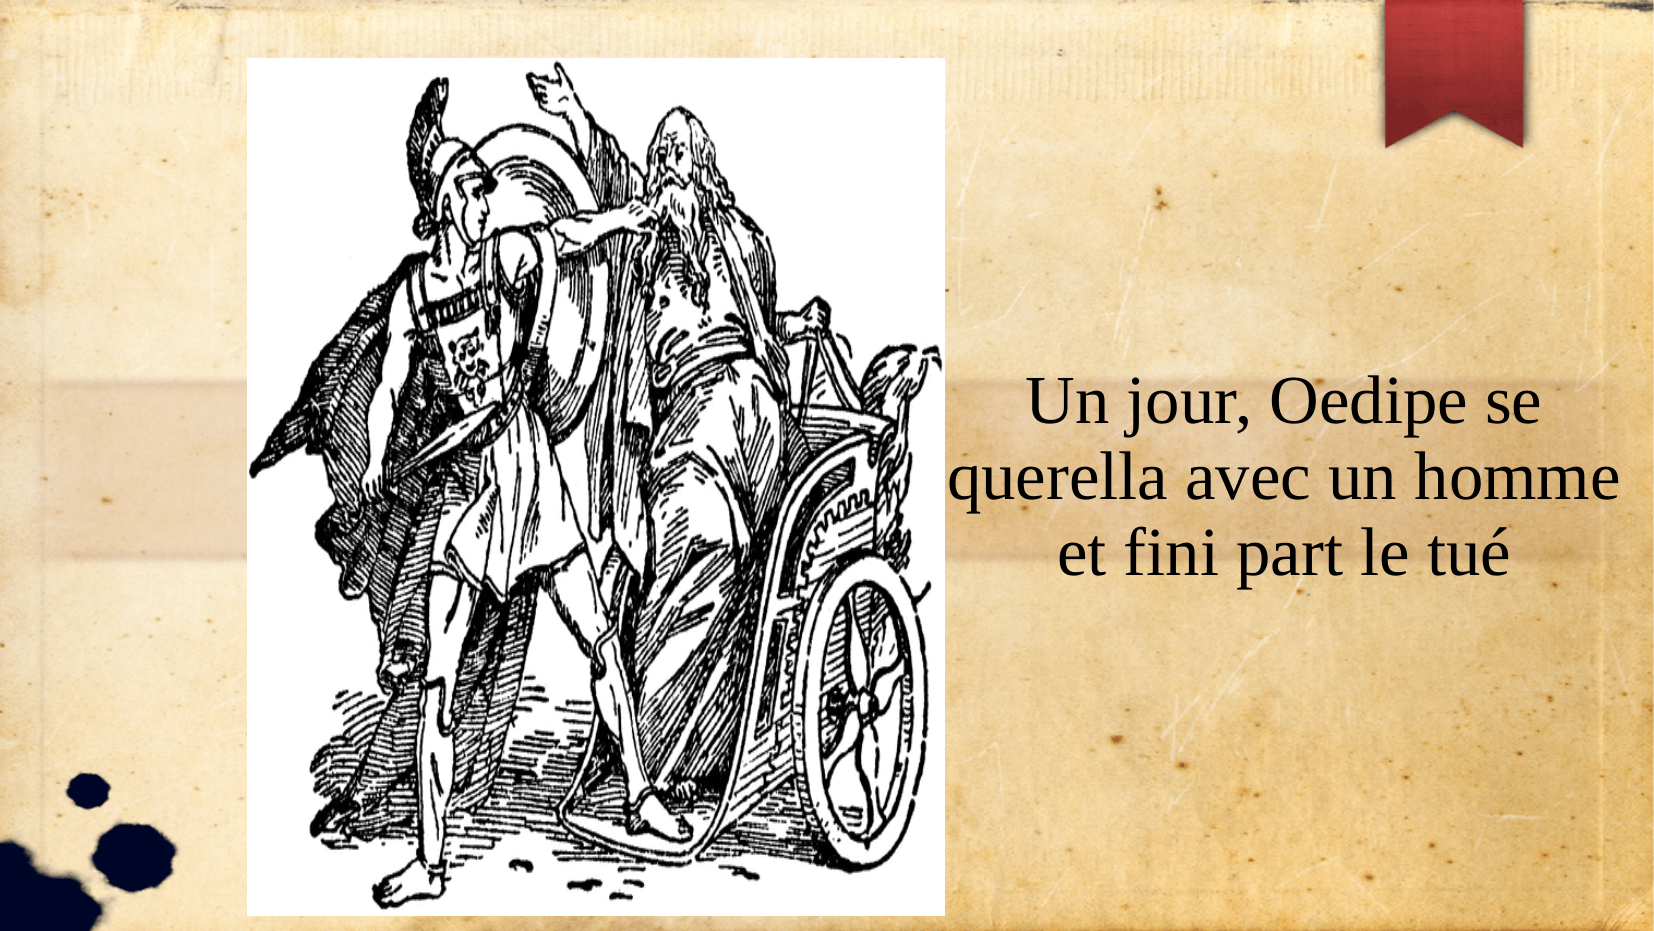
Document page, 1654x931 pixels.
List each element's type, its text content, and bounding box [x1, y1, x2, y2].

picture [0, 0, 1654, 931]
title Un jour, Oedipe se querella avec un homme et fini part le tué [945, 136, 1654, 816]
